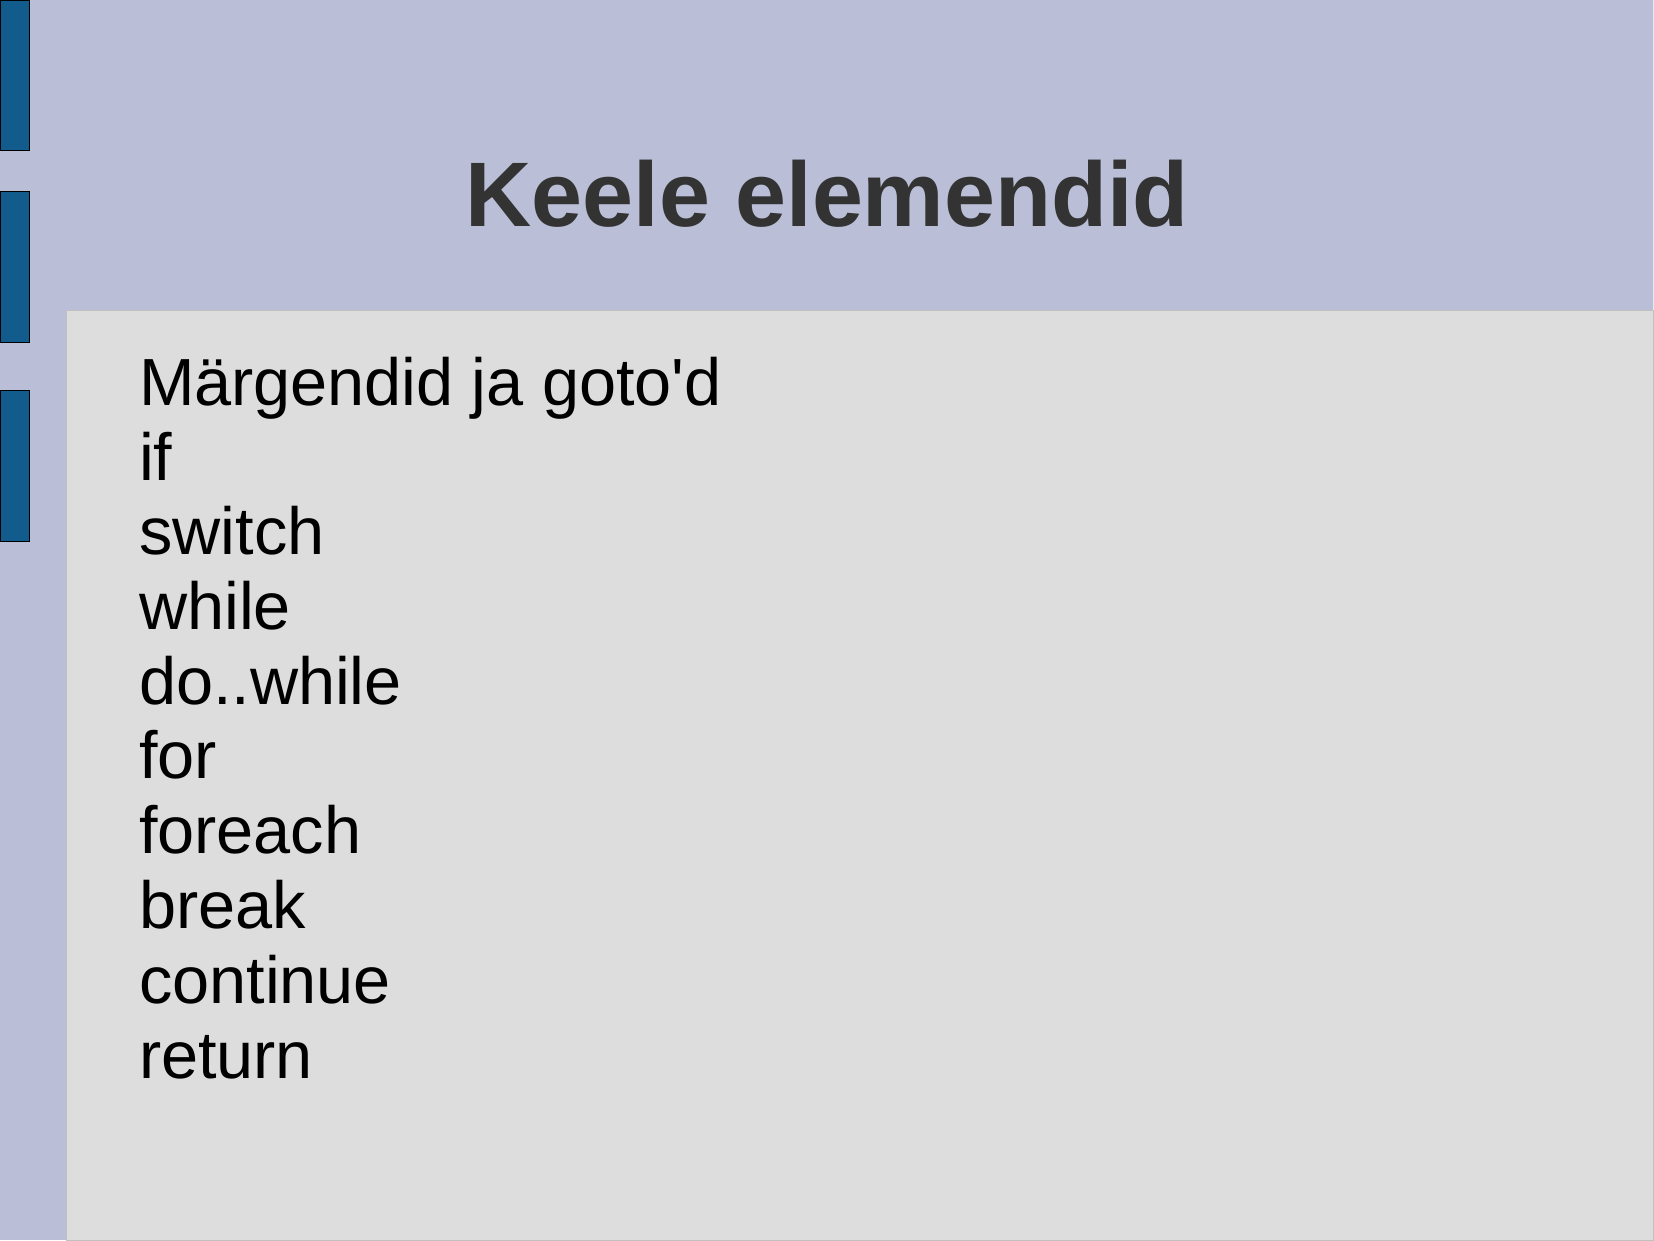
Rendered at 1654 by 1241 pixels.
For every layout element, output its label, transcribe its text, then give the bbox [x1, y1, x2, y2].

list Märgendid ja goto'd if switch while do..while for foreach break continue return [121, 344, 1534, 1127]
title Keele elemendid [121, 91, 1534, 299]
